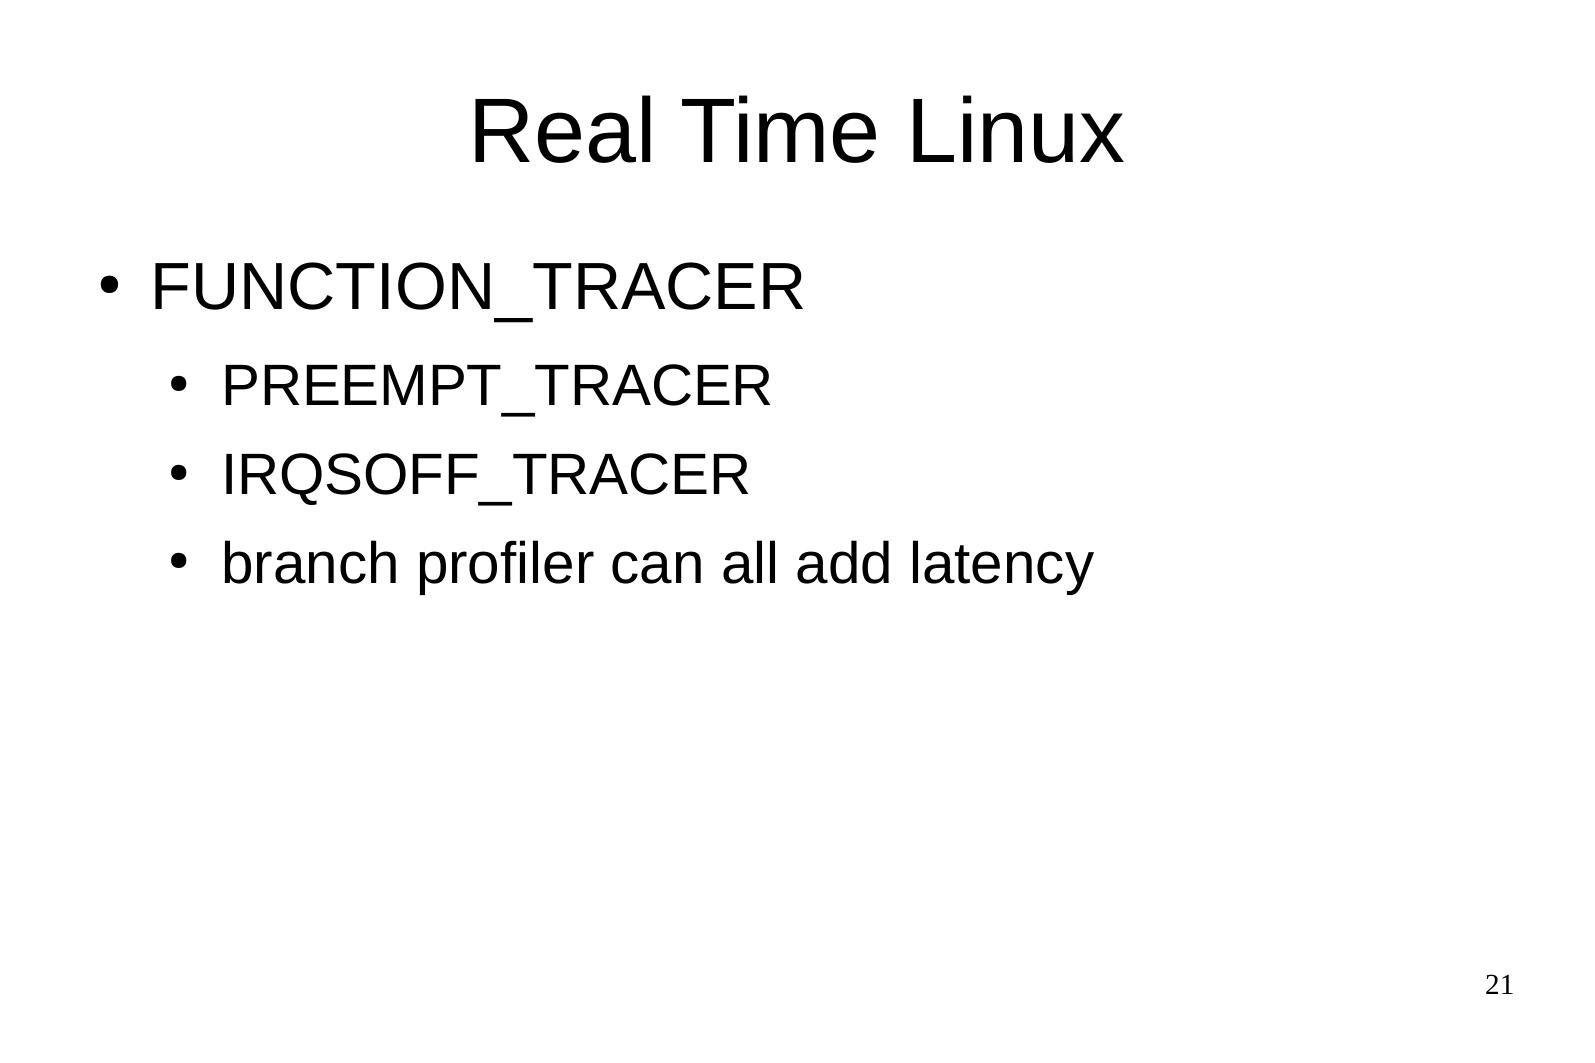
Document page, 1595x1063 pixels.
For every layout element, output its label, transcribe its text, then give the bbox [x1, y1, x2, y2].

title Real Time Linux [79, 49, 1515, 213]
list FUNCTION_TRACER PREEMPT_TRACER IRQSOFF_TRACER branch profiler can all add latency [79, 248, 1515, 936]
